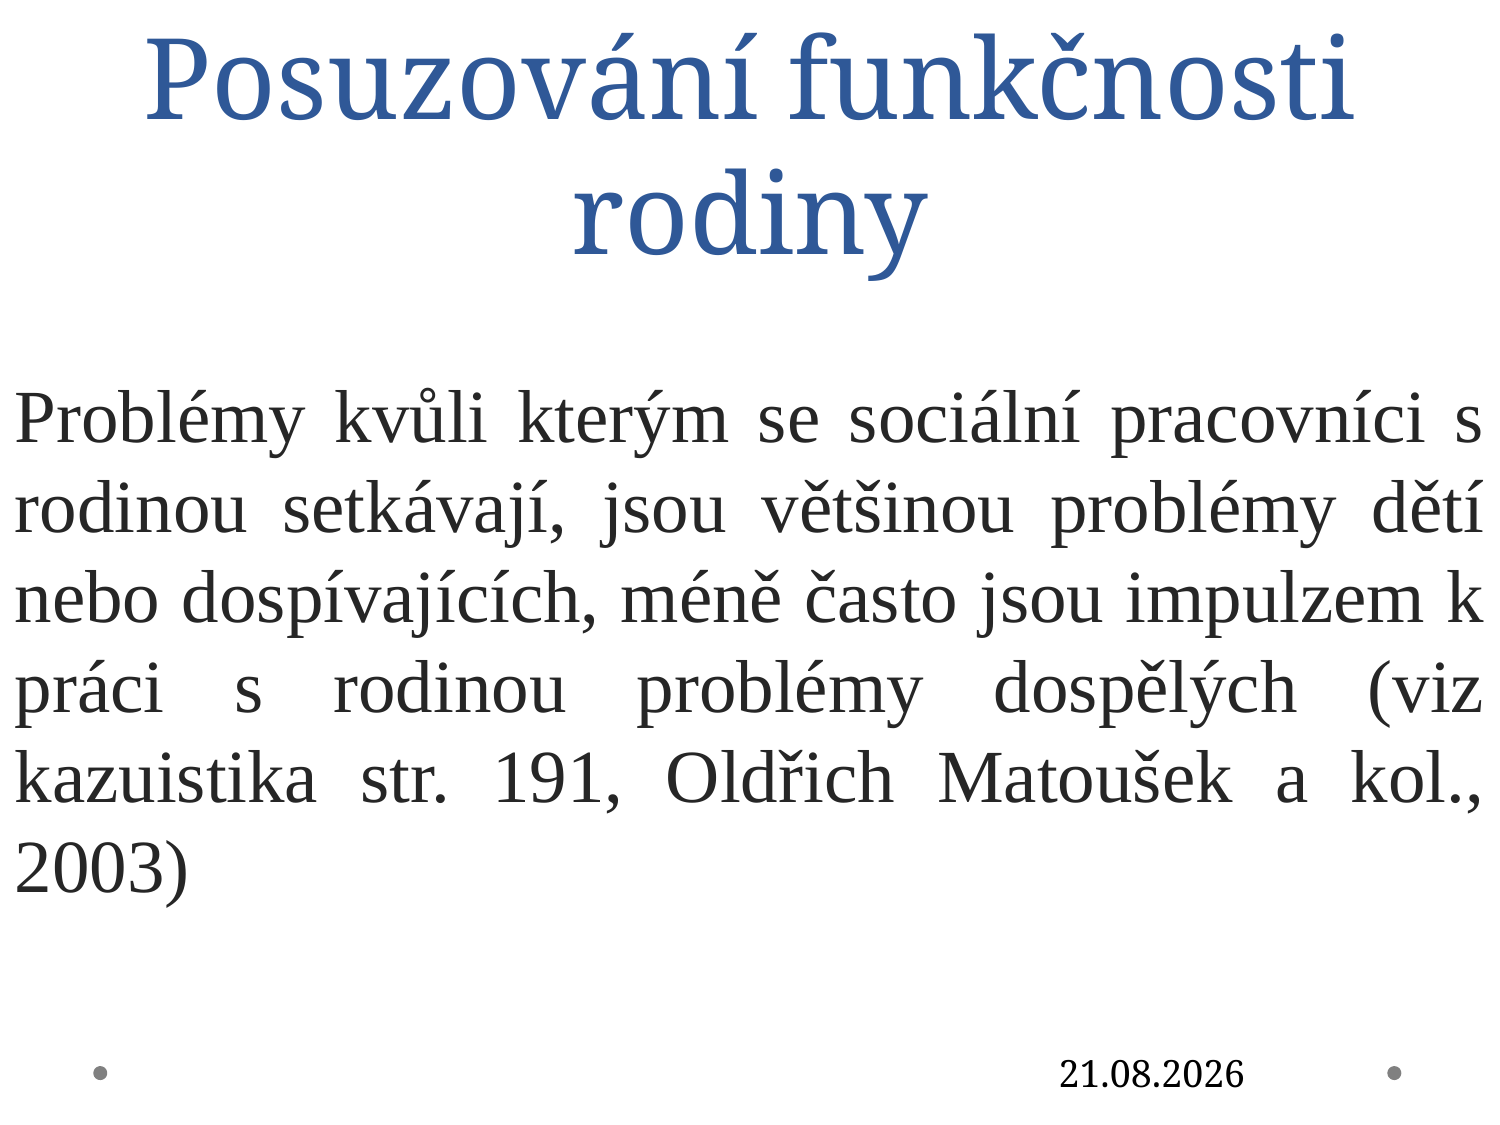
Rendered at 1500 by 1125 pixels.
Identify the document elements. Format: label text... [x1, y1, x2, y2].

list Problémy kvůli kterým se sociální pracovníci s rodinou setkávají, jsou většinou problémy dětí nebo dospívajících, méně často jsou impulzem k práci s rodinou problémy dospělých (viz kazuistika str. 191, Oldřich Matoušek a kol., 2003) [0, 360, 1500, 1103]
title Posuzování funkčnosti rodiny [75, 0, 1425, 263]
